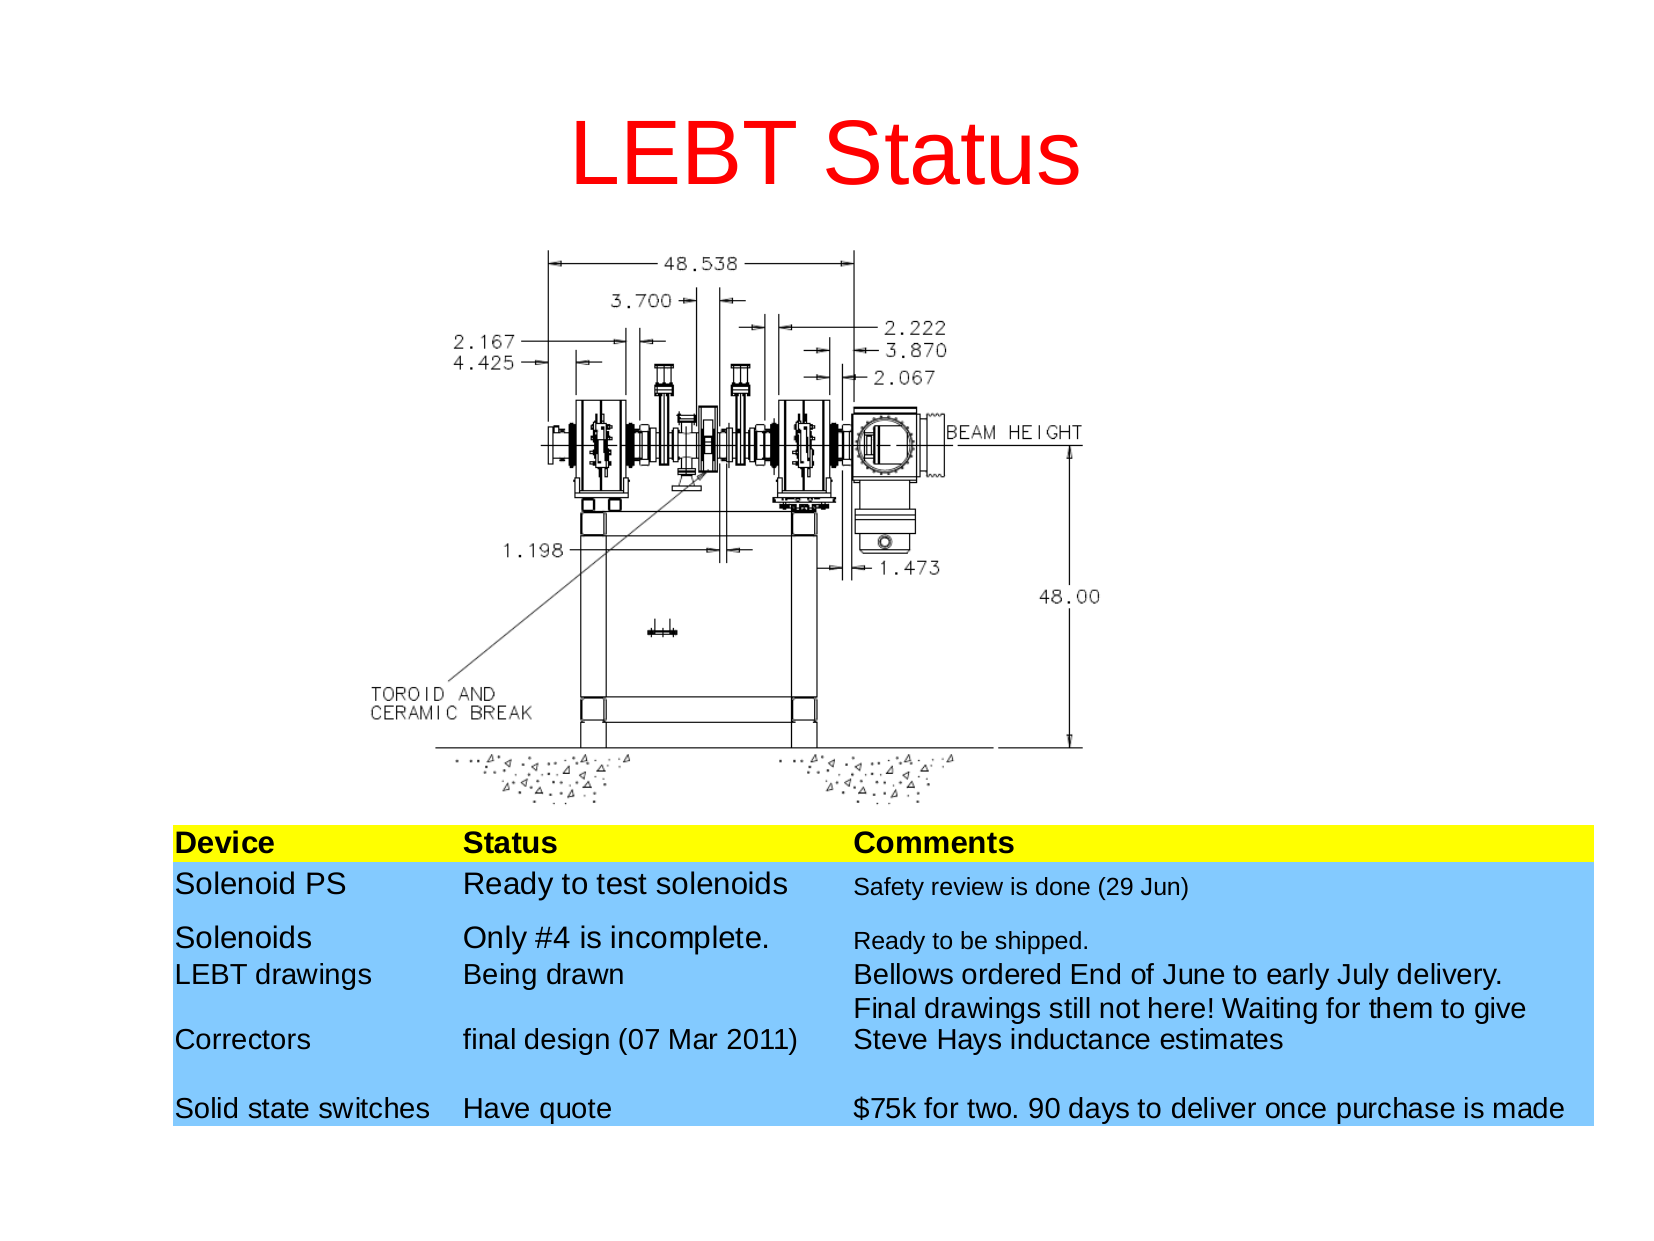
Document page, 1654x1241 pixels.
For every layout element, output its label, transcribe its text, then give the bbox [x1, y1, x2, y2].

picture [322, 257, 1194, 818]
chart [172, 825, 1596, 1179]
title LEBT Status [82, 49, 1571, 257]
